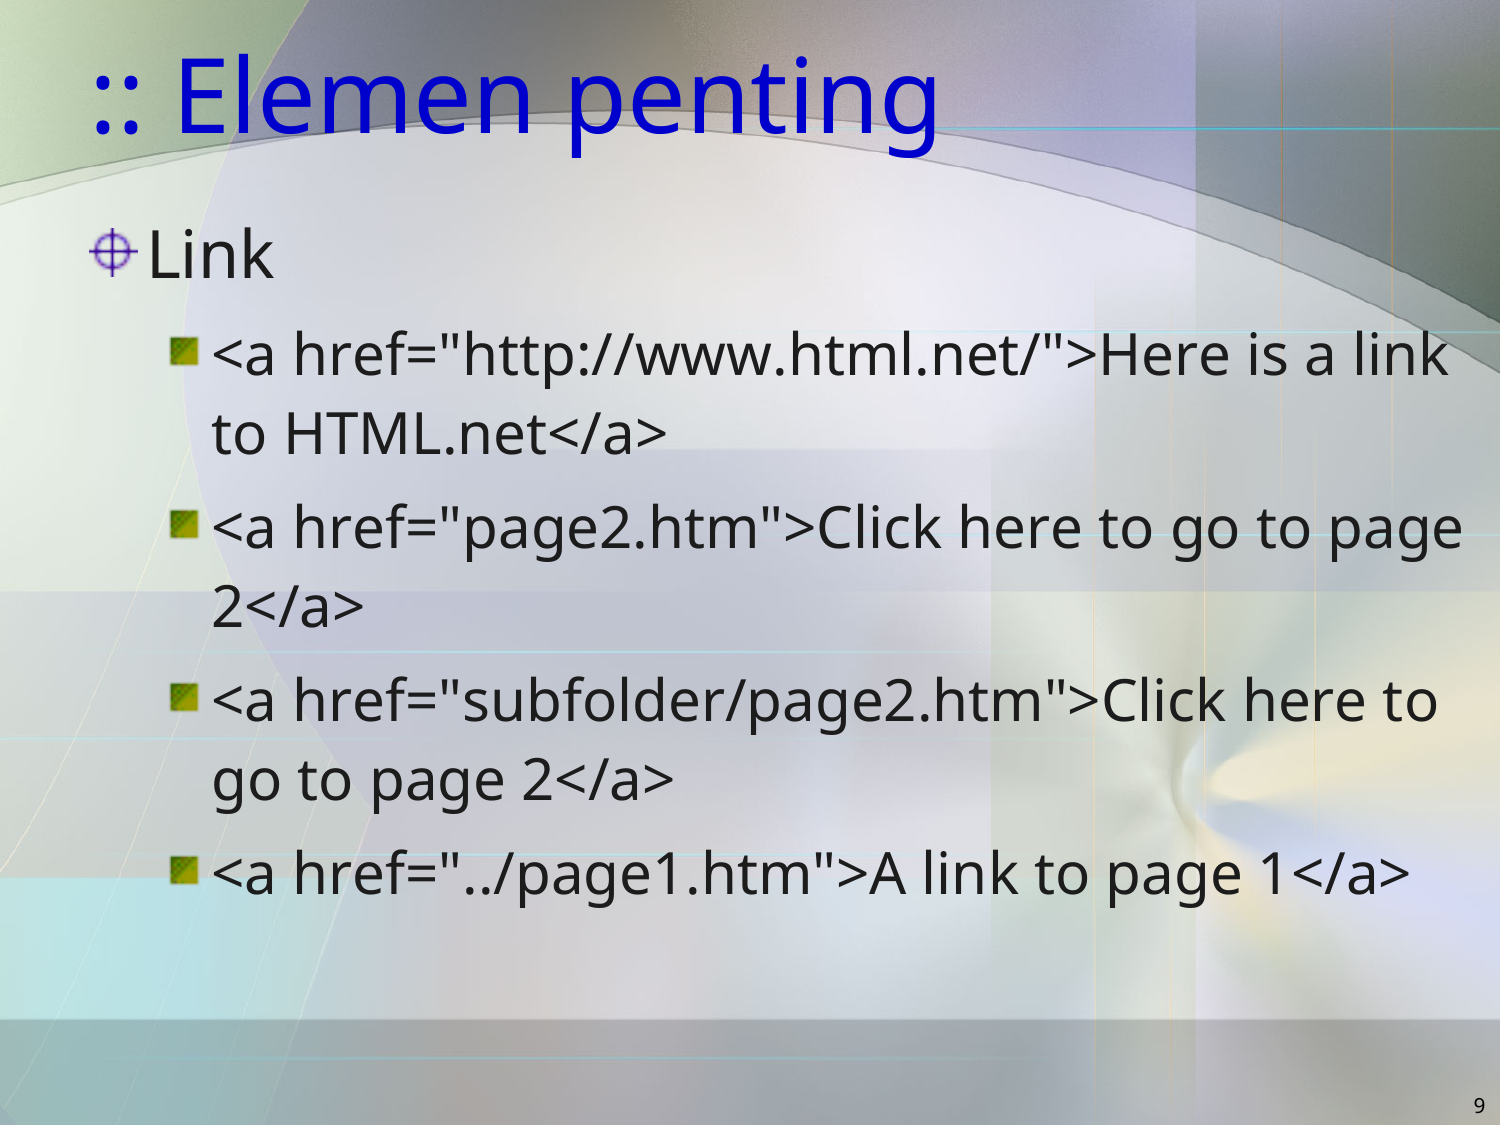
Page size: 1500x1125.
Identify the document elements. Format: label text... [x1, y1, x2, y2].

picture [0, 0, 1500, 1125]
title :: Elemen penting [75, 12, 1500, 173]
list Link <a href="http://www.html.net/">Here is a link to HTML.net</a> <a href="page2.htm">Click here to go to page 2</a> <a href="subfolder/page2.htm">Click here to go to page 2</a> <a href="../page1.htm">A link to page 1</a> [75, 199, 1500, 1063]
